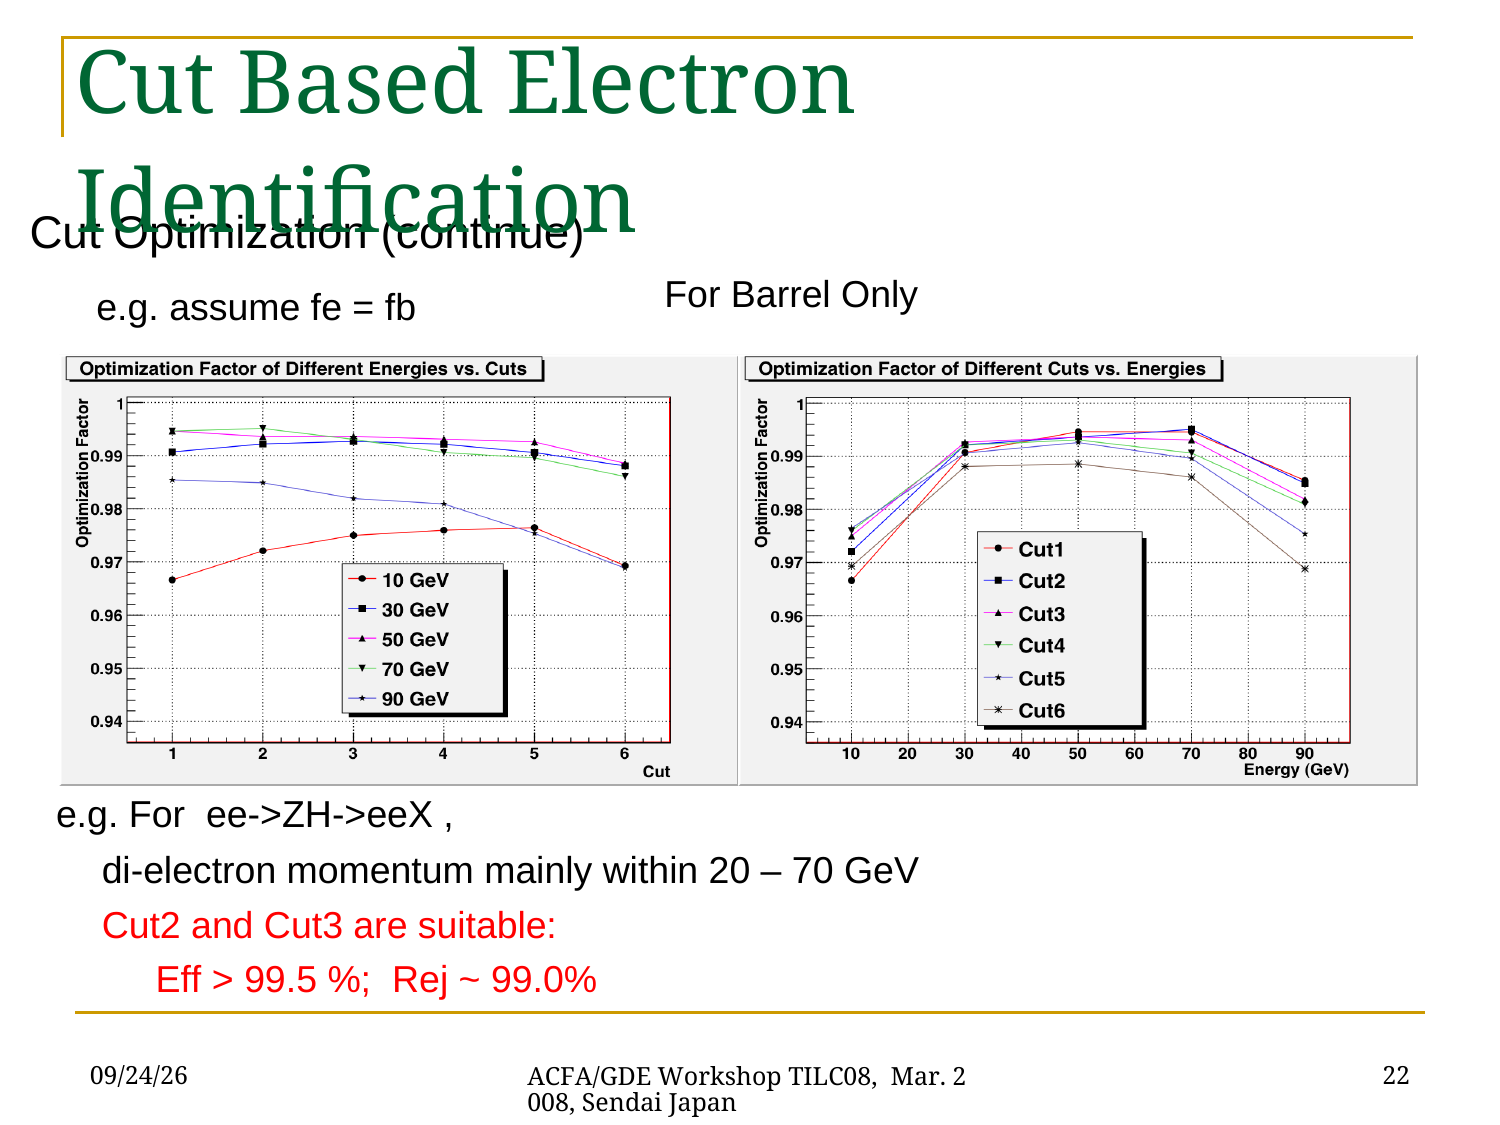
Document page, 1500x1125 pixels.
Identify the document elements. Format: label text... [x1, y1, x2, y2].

list Cut Optimization (continue) e.g. assume fe = fb [29, 206, 782, 506]
text_box For Barrel Only [649, 265, 1004, 325]
picture [59, 354, 1418, 786]
title Cut Based Electron Identification [75, 37, 1426, 242]
list e.g. For ee->ZH->eeX , di-electron momentum mainly within 20 – 70 GeV Cut2 and Cut3 are suitable: Eff > 99.5 %; Rej ~ 99.0% [45, 793, 1329, 1093]
